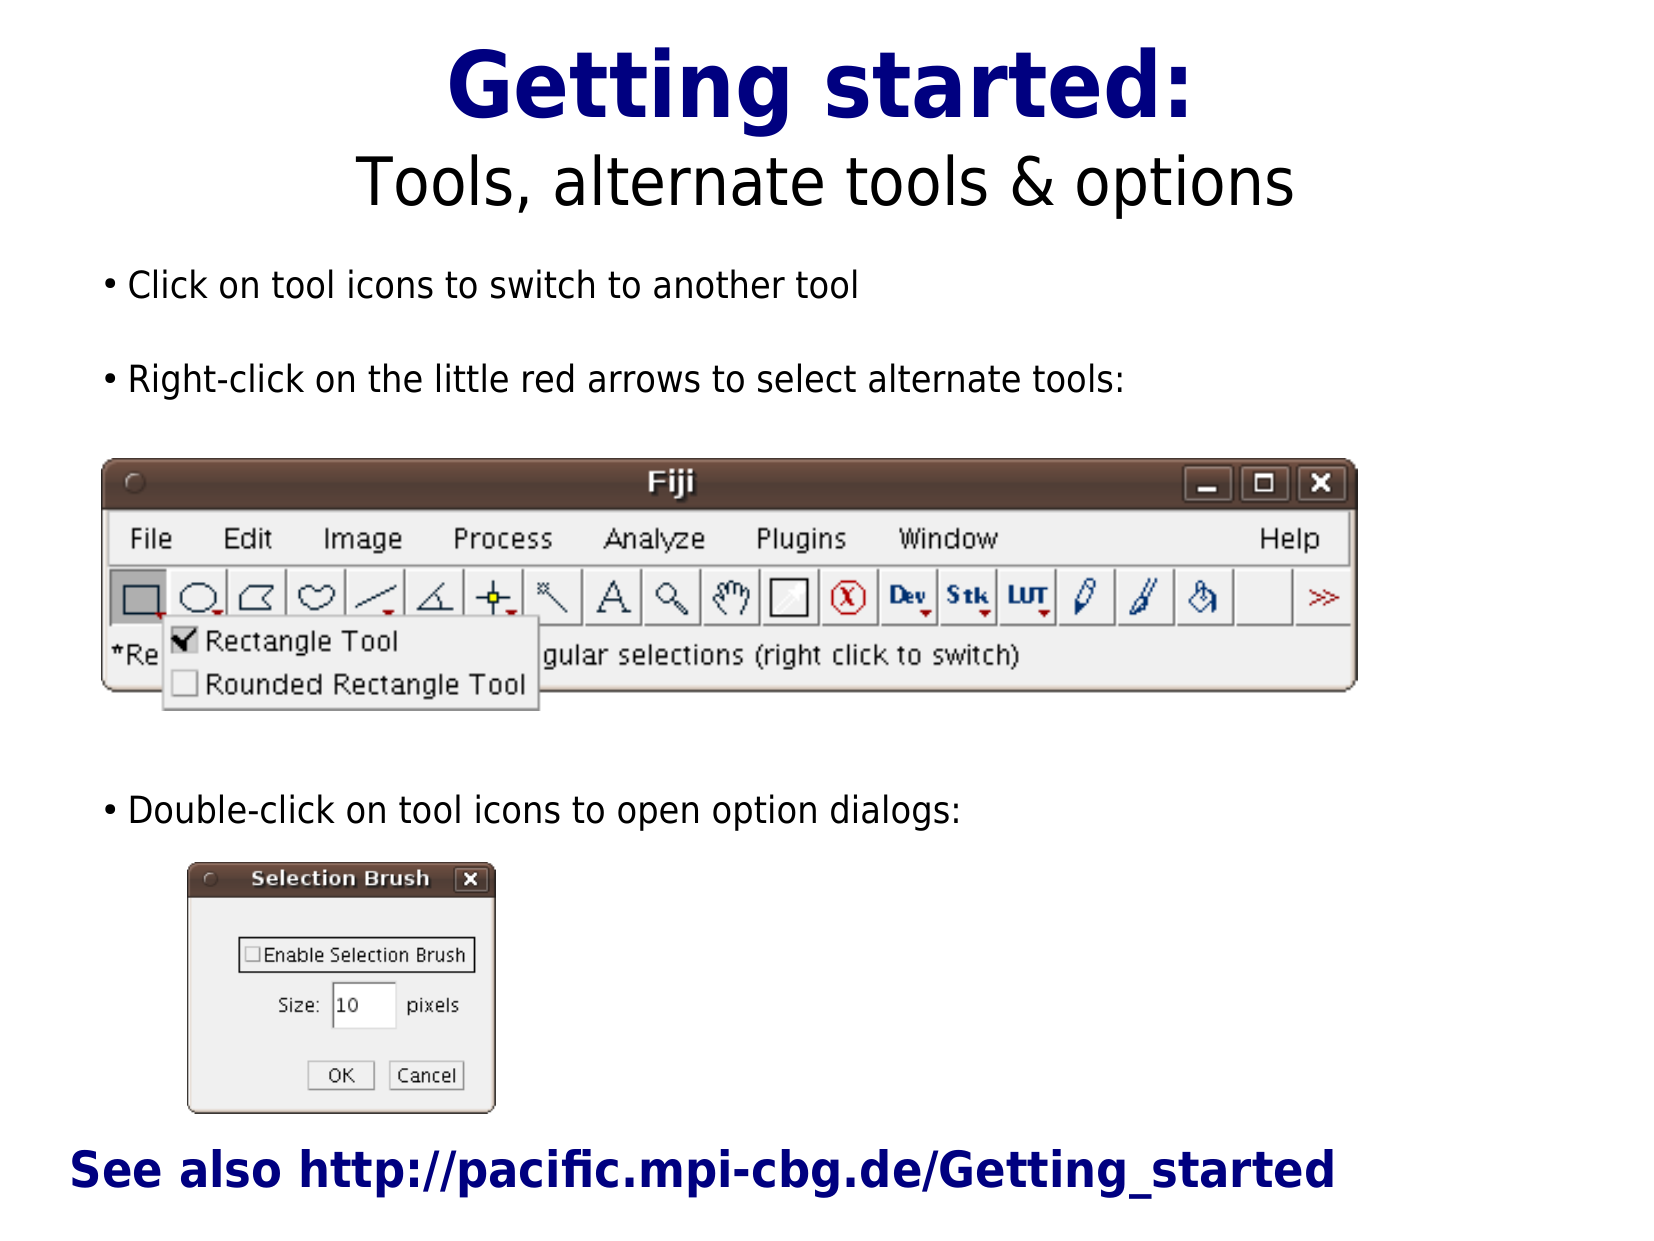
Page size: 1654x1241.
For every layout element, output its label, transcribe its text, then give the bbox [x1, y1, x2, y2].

text_box Click on tool icons to switch to another tool [88, 256, 1064, 332]
text_box Right-click on the little red arrows to select alternate tools: [88, 350, 1351, 426]
text_box Double-click on tool icons to open option dialogs: [88, 781, 1126, 857]
title Tools, alternate tools & options [82, 141, 1571, 287]
picture [101, 458, 1358, 711]
picture [187, 862, 496, 1115]
text_box See also http://pacific.mpi-cbg.de/Getting_started [37, 1133, 1602, 1207]
title Getting started: [82, 31, 1571, 141]
